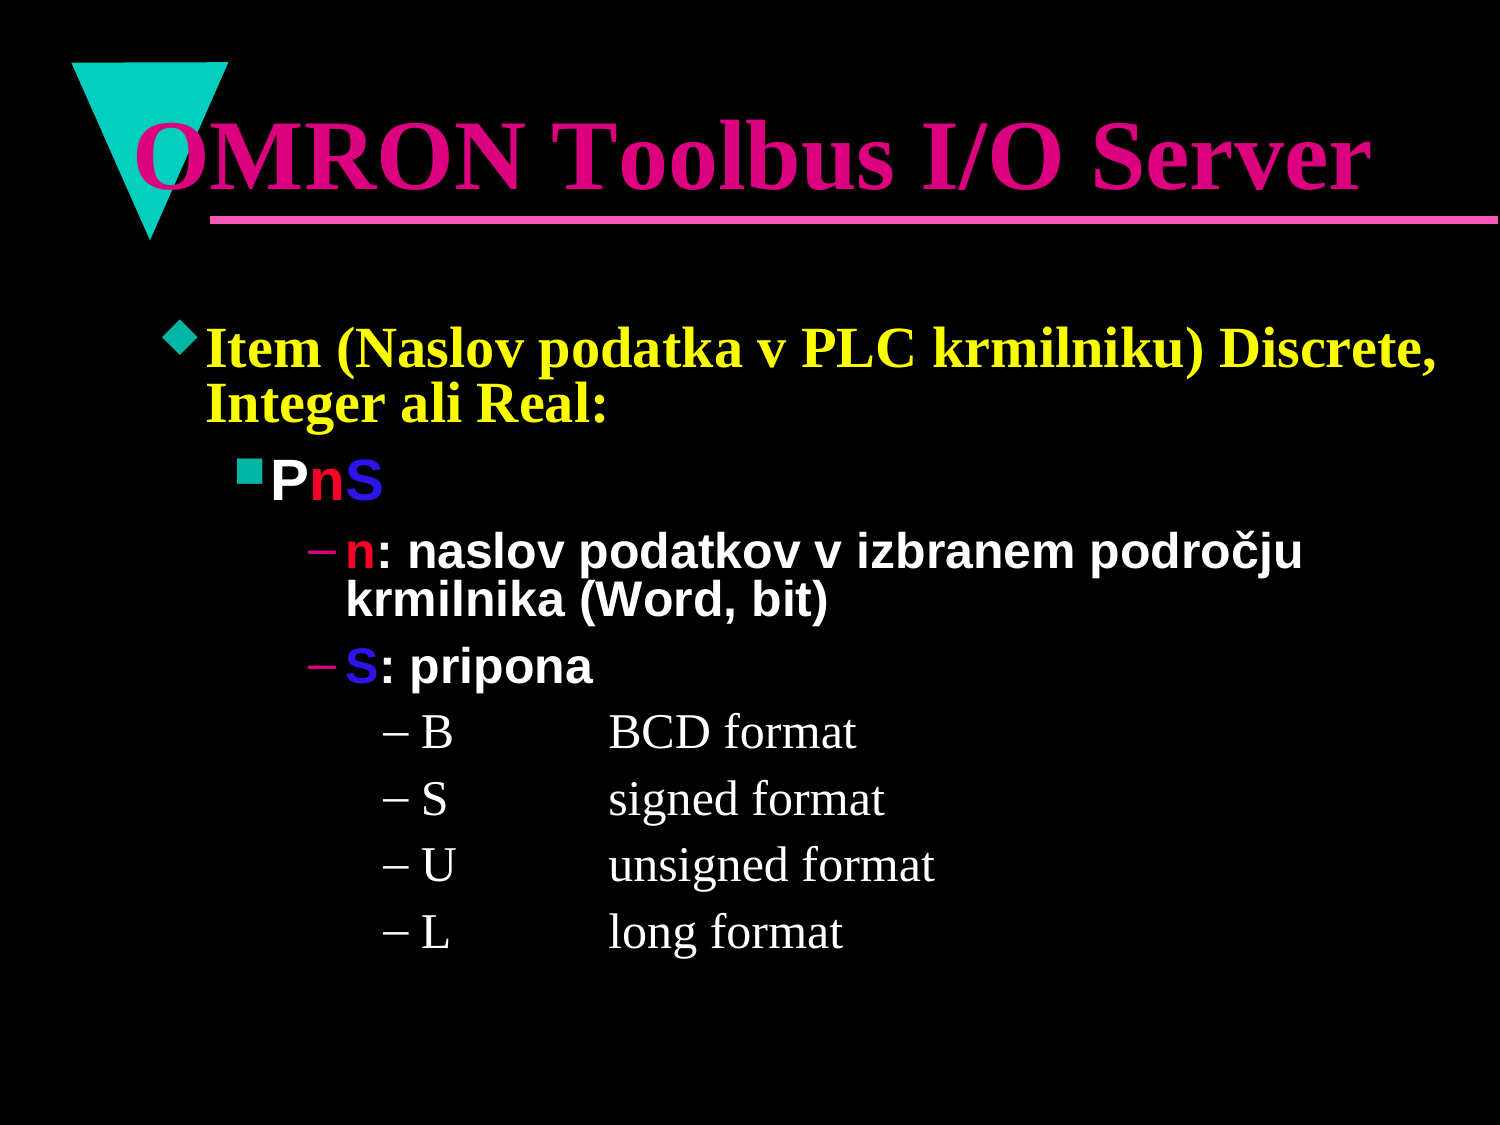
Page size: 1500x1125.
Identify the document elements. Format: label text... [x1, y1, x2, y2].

title OMRON Toolbus I/O Server [117, 63, 1500, 251]
list Item (Naslov podatka v PLC krmilniku) Discrete, Integer ali Real: PnS n: naslov podatkov v izbranem področju krmilnika (Word, bit) S: pripona B BCD format S signed format U unsigned format L long format [143, 314, 1476, 1034]
